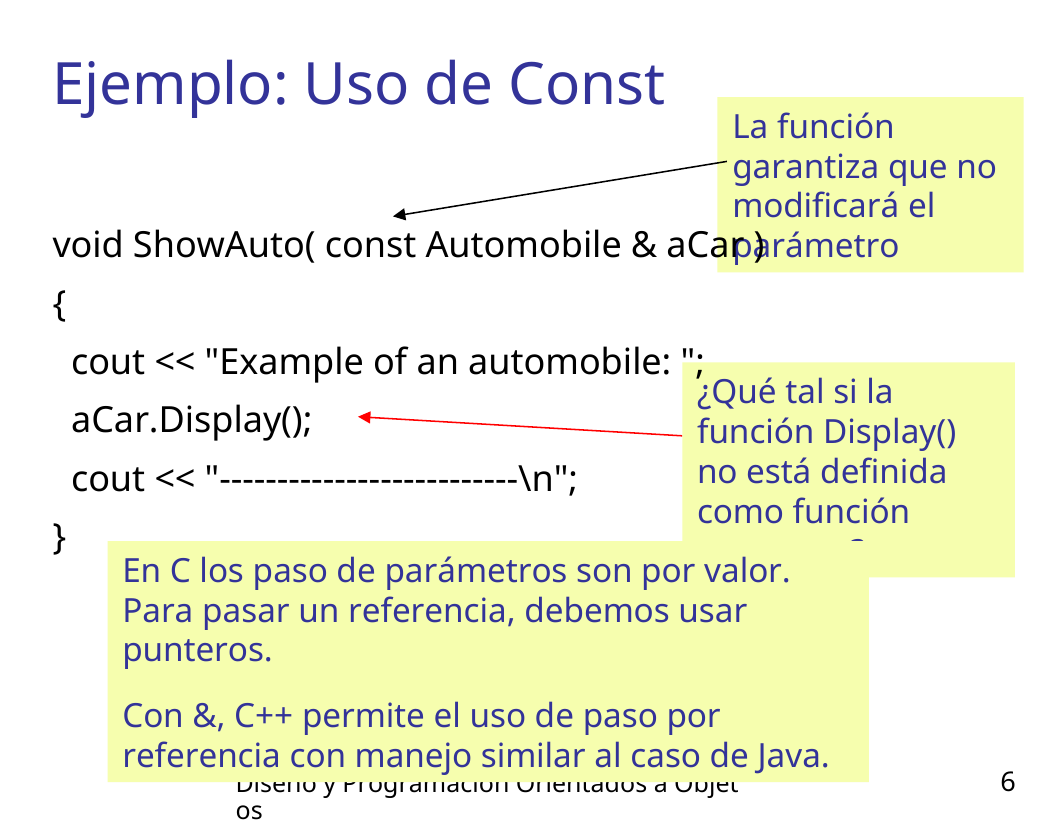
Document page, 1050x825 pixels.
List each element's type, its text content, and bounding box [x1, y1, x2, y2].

text_box ¿Qué tal si la función Display() no está definida como función constante? [788, 362, 1015, 578]
text_box En C los paso de parámetros son por valor. Para pasar un referencia, debemos usar punteros. Con &, C++ permite el uso de paso por referencia con manejo similar al caso de Java. [107, 541, 869, 783]
list void ShowAuto( const Automobile & aCar )‏ { cout << "Example of an automobile: "; aCar.Display(); cout << "--------------------------\n"; } [37, 211, 788, 587]
text_box La función garantiza que no modificará el parámetro [717, 129, 1024, 273]
title Ejemplo: Uso de Const [37, 4, 1026, 129]
